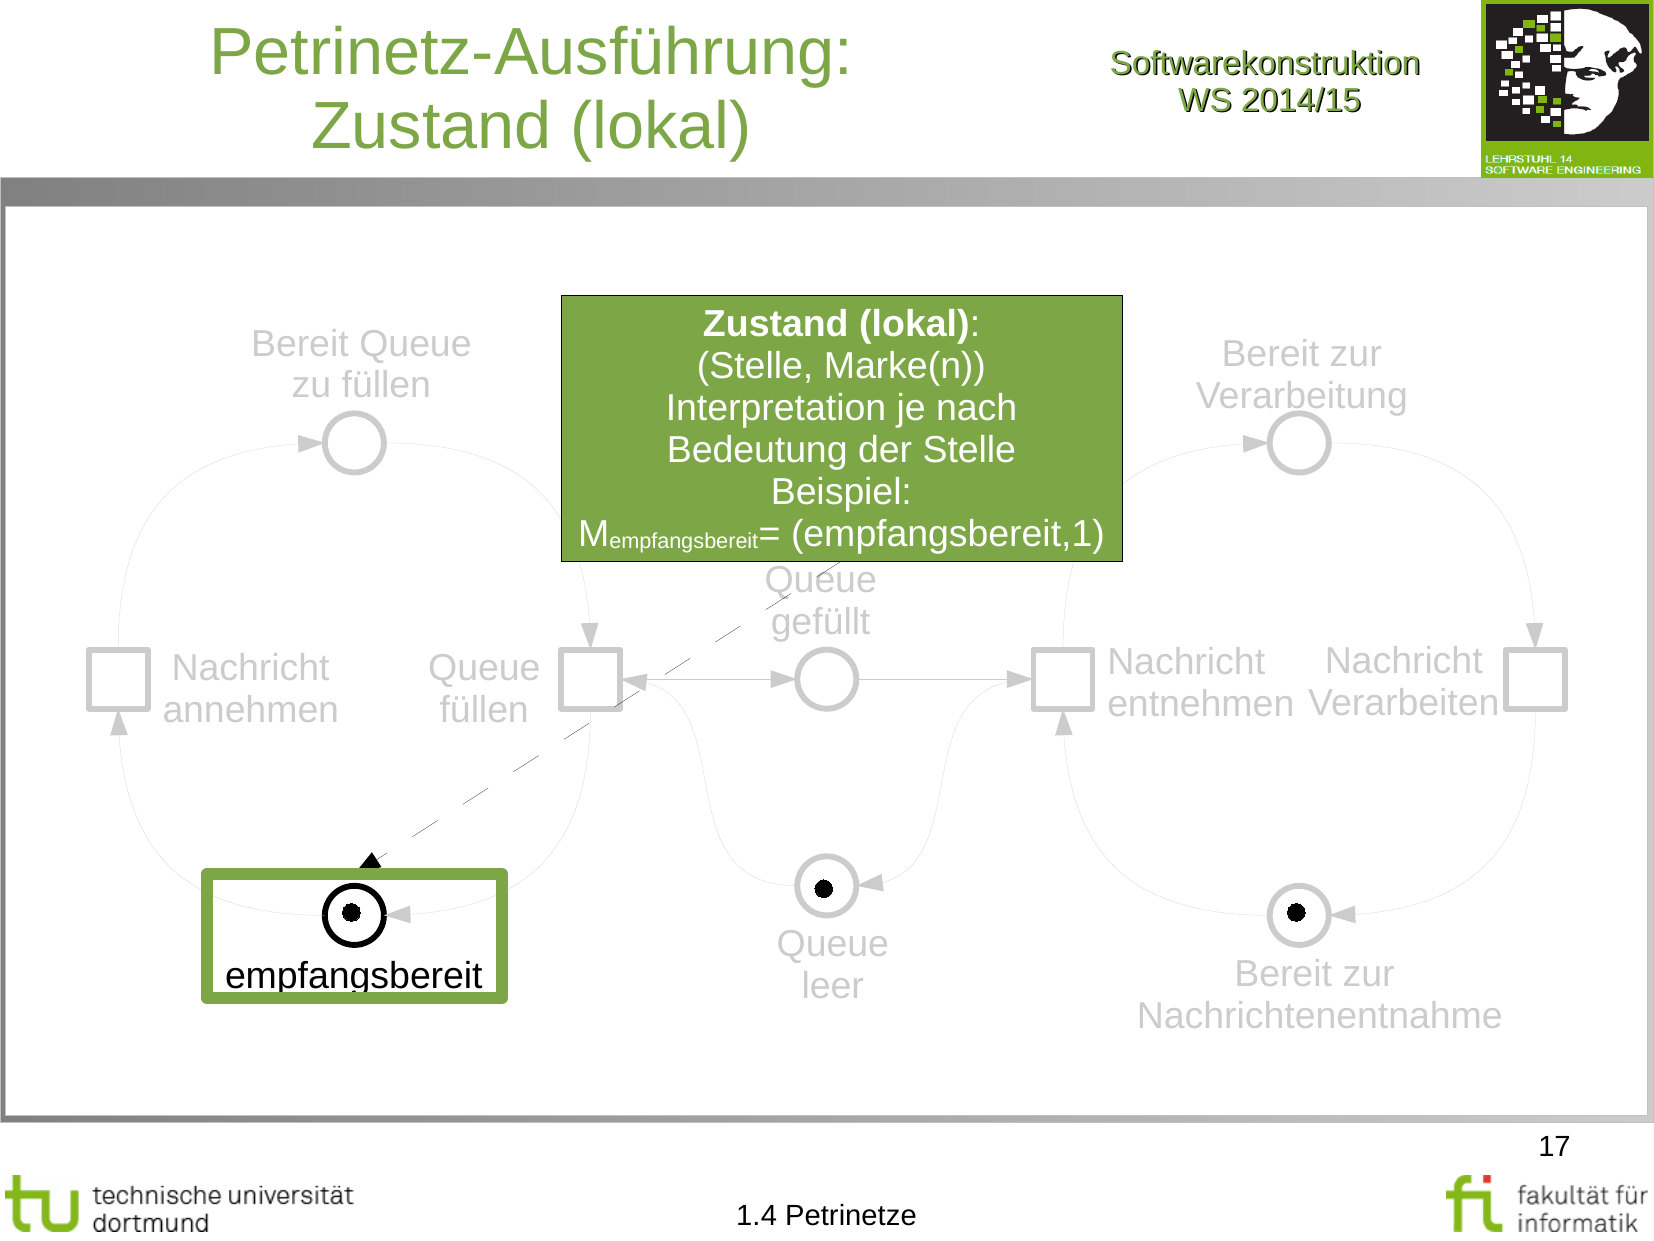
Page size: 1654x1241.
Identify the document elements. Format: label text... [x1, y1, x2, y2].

text_box [342, 903, 361, 922]
text_box Bereit zur Verarbeitung [1181, 324, 1423, 424]
text_box Bereit Queue zu füllen [236, 314, 487, 414]
text_box [1287, 903, 1306, 922]
picture [1446, 1175, 1648, 1232]
text_box Bereit zur Nachrichtenentnahme [1122, 944, 1518, 1044]
text_box empfangsbereit [213, 947, 496, 992]
picture [1481, 0, 1654, 178]
text_box Nachricht Verarbeiten [1293, 631, 1515, 731]
title Petrinetz-Ausführung: Zustand (lokal) [0, 7, 1064, 170]
text_box Nachricht annehmen [147, 639, 354, 739]
text_box Zustand (lokal): (Stelle, Marke(n)) Interpretation je nach Bedeutung der Stelle Beispiel: Mempfangsbereit= (empfangsbereit,1) [561, 295, 1123, 562]
text_box [814, 879, 833, 898]
picture [5, 1175, 354, 1232]
text_box Nachricht entnehmen [1092, 633, 1310, 733]
text_box Queue füllen [413, 639, 556, 739]
text_box Queue gefüllt [749, 562, 892, 650]
text_box Queue leer [761, 915, 904, 1015]
